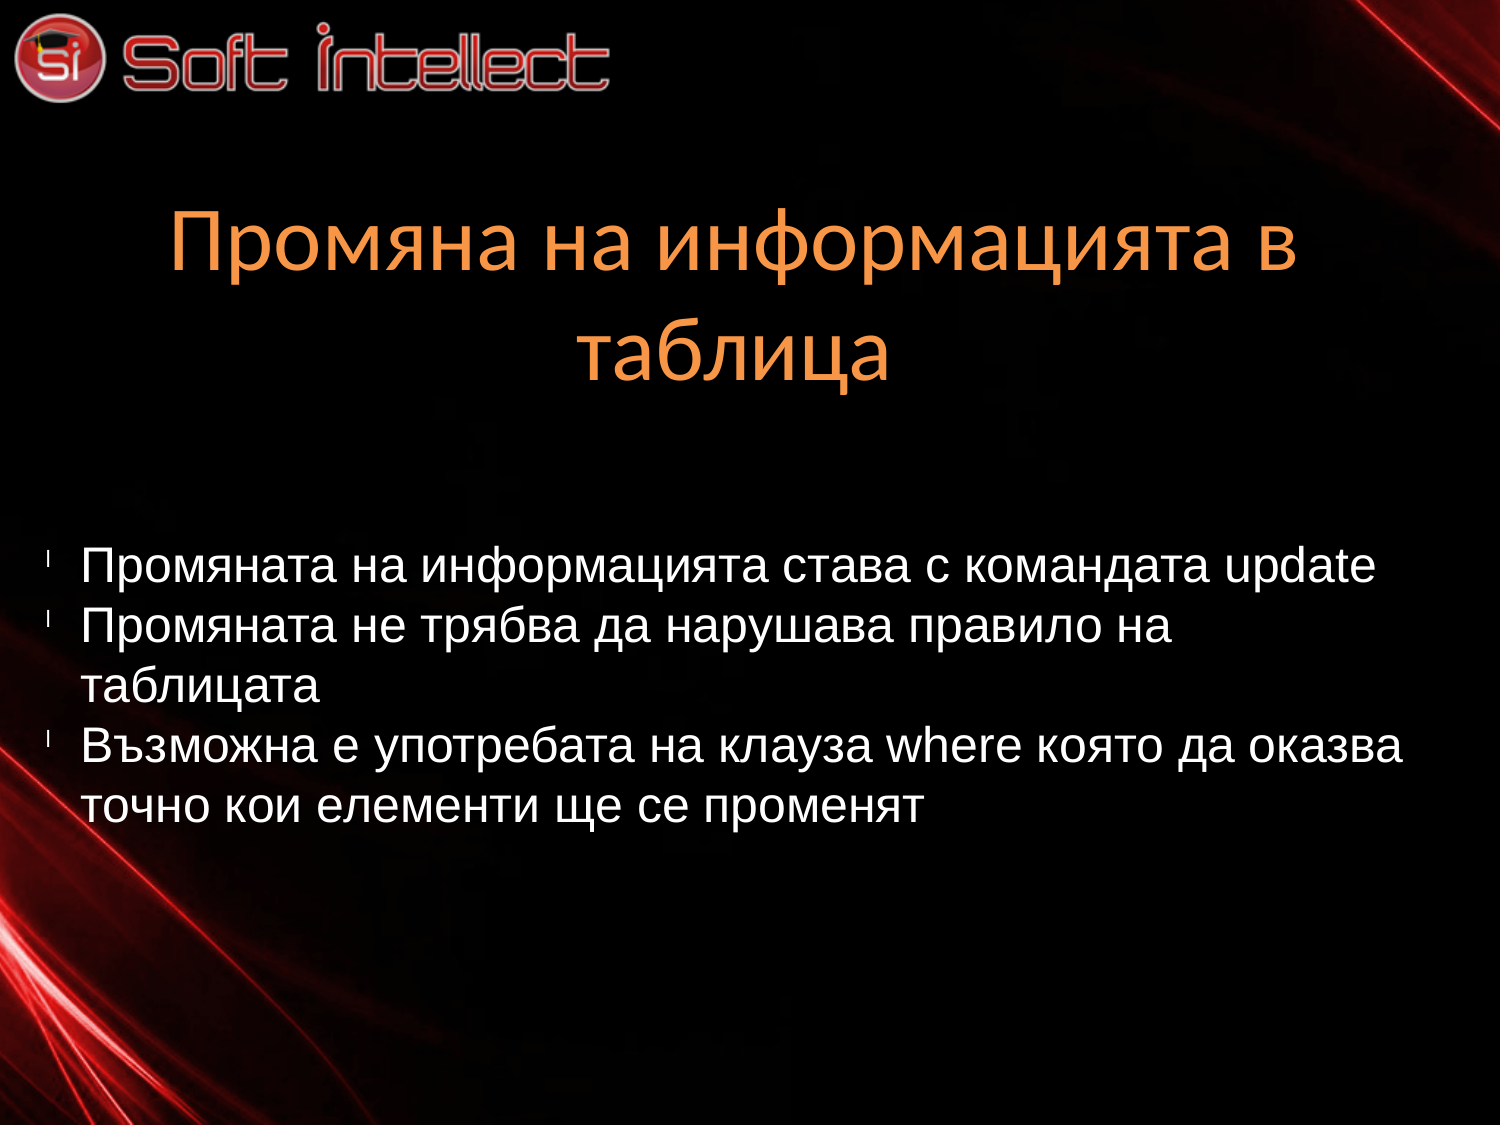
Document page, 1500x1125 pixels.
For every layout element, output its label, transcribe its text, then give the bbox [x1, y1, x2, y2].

text_box Промяна на информацията в таблица [60, 194, 1410, 382]
text_box Промяната на информацията става с командата update Промяната не трябва да нарушава правило на таблицата Възможна е употребата на клауза where която да оказва точно кои елементи ще се променят [30, 524, 1440, 765]
picture [0, 0, 1500, 1125]
